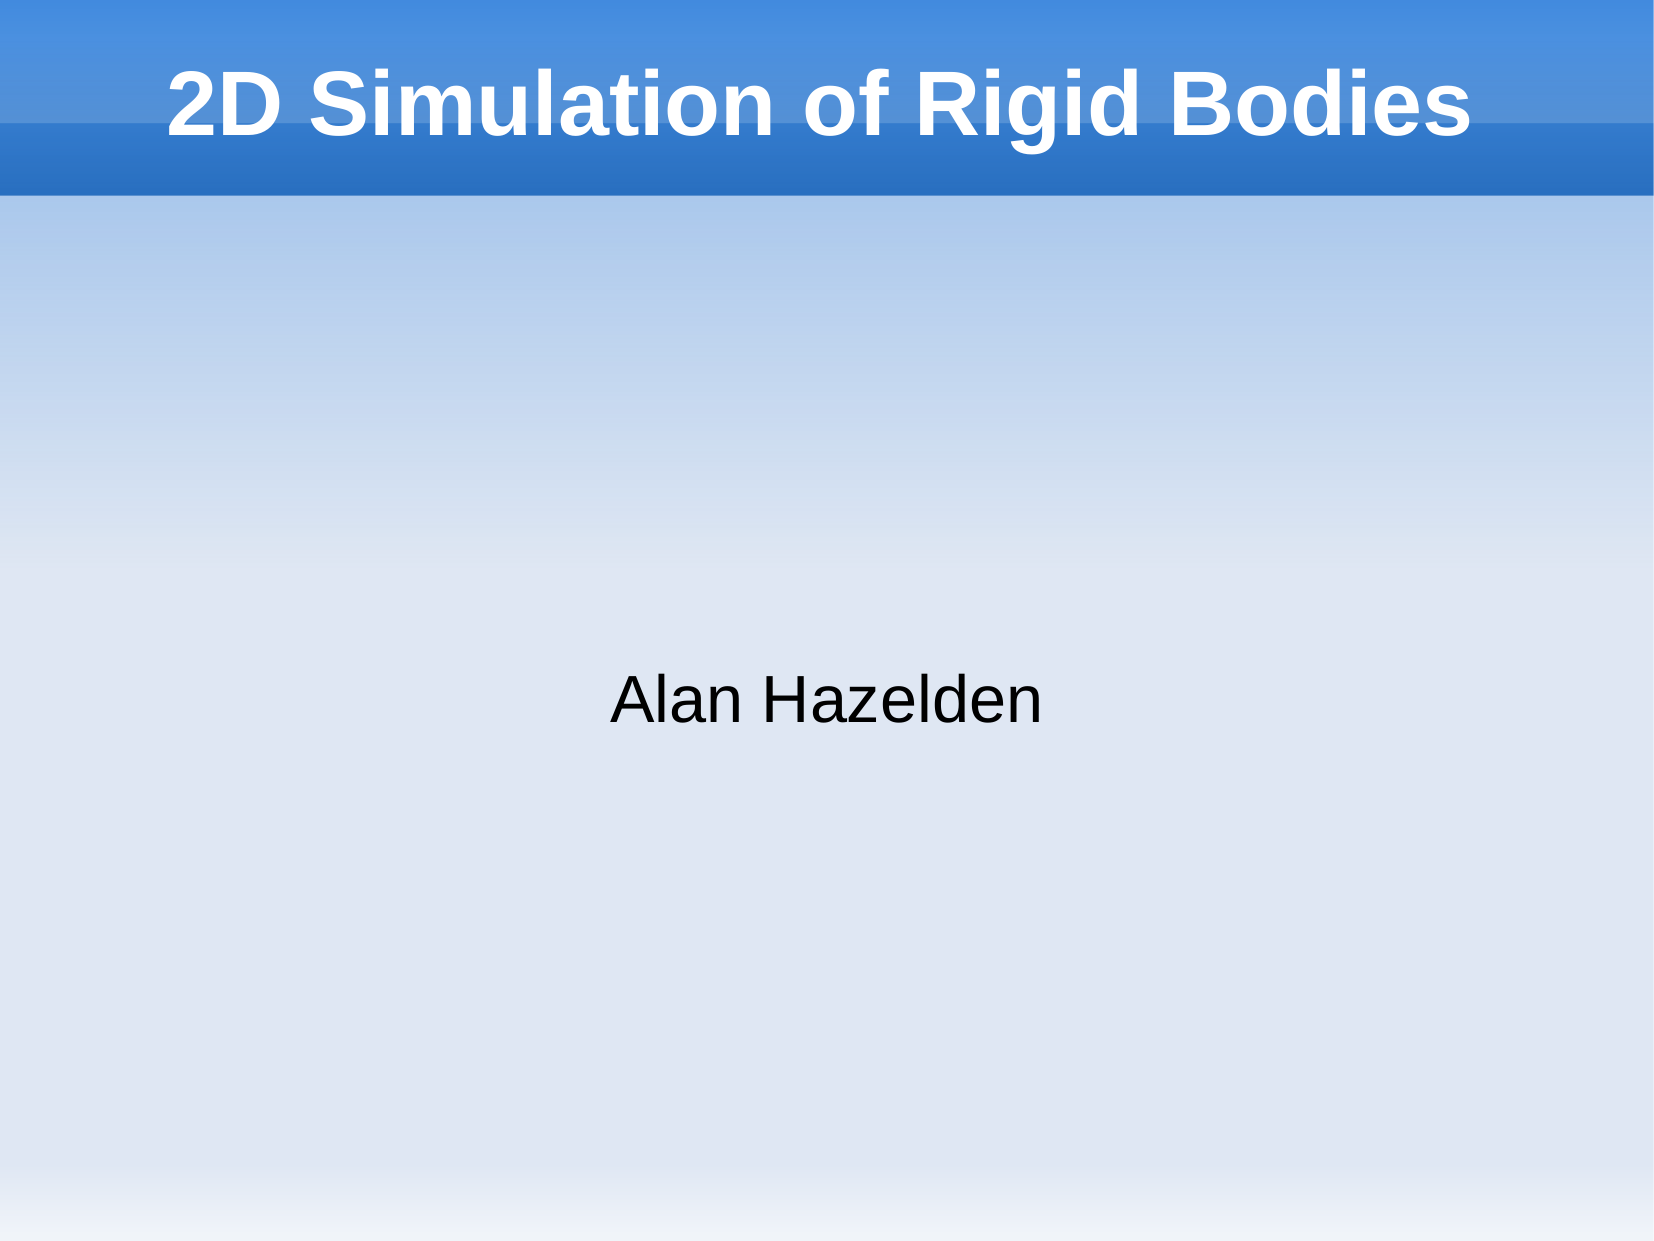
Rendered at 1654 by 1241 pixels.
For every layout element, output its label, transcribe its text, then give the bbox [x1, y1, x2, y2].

subtitle Alan Hazelden [82, 290, 1571, 1109]
picture [0, 0, 1654, 1241]
title 2D Simulation of Rigid Bodies [76, 0, 1565, 208]
